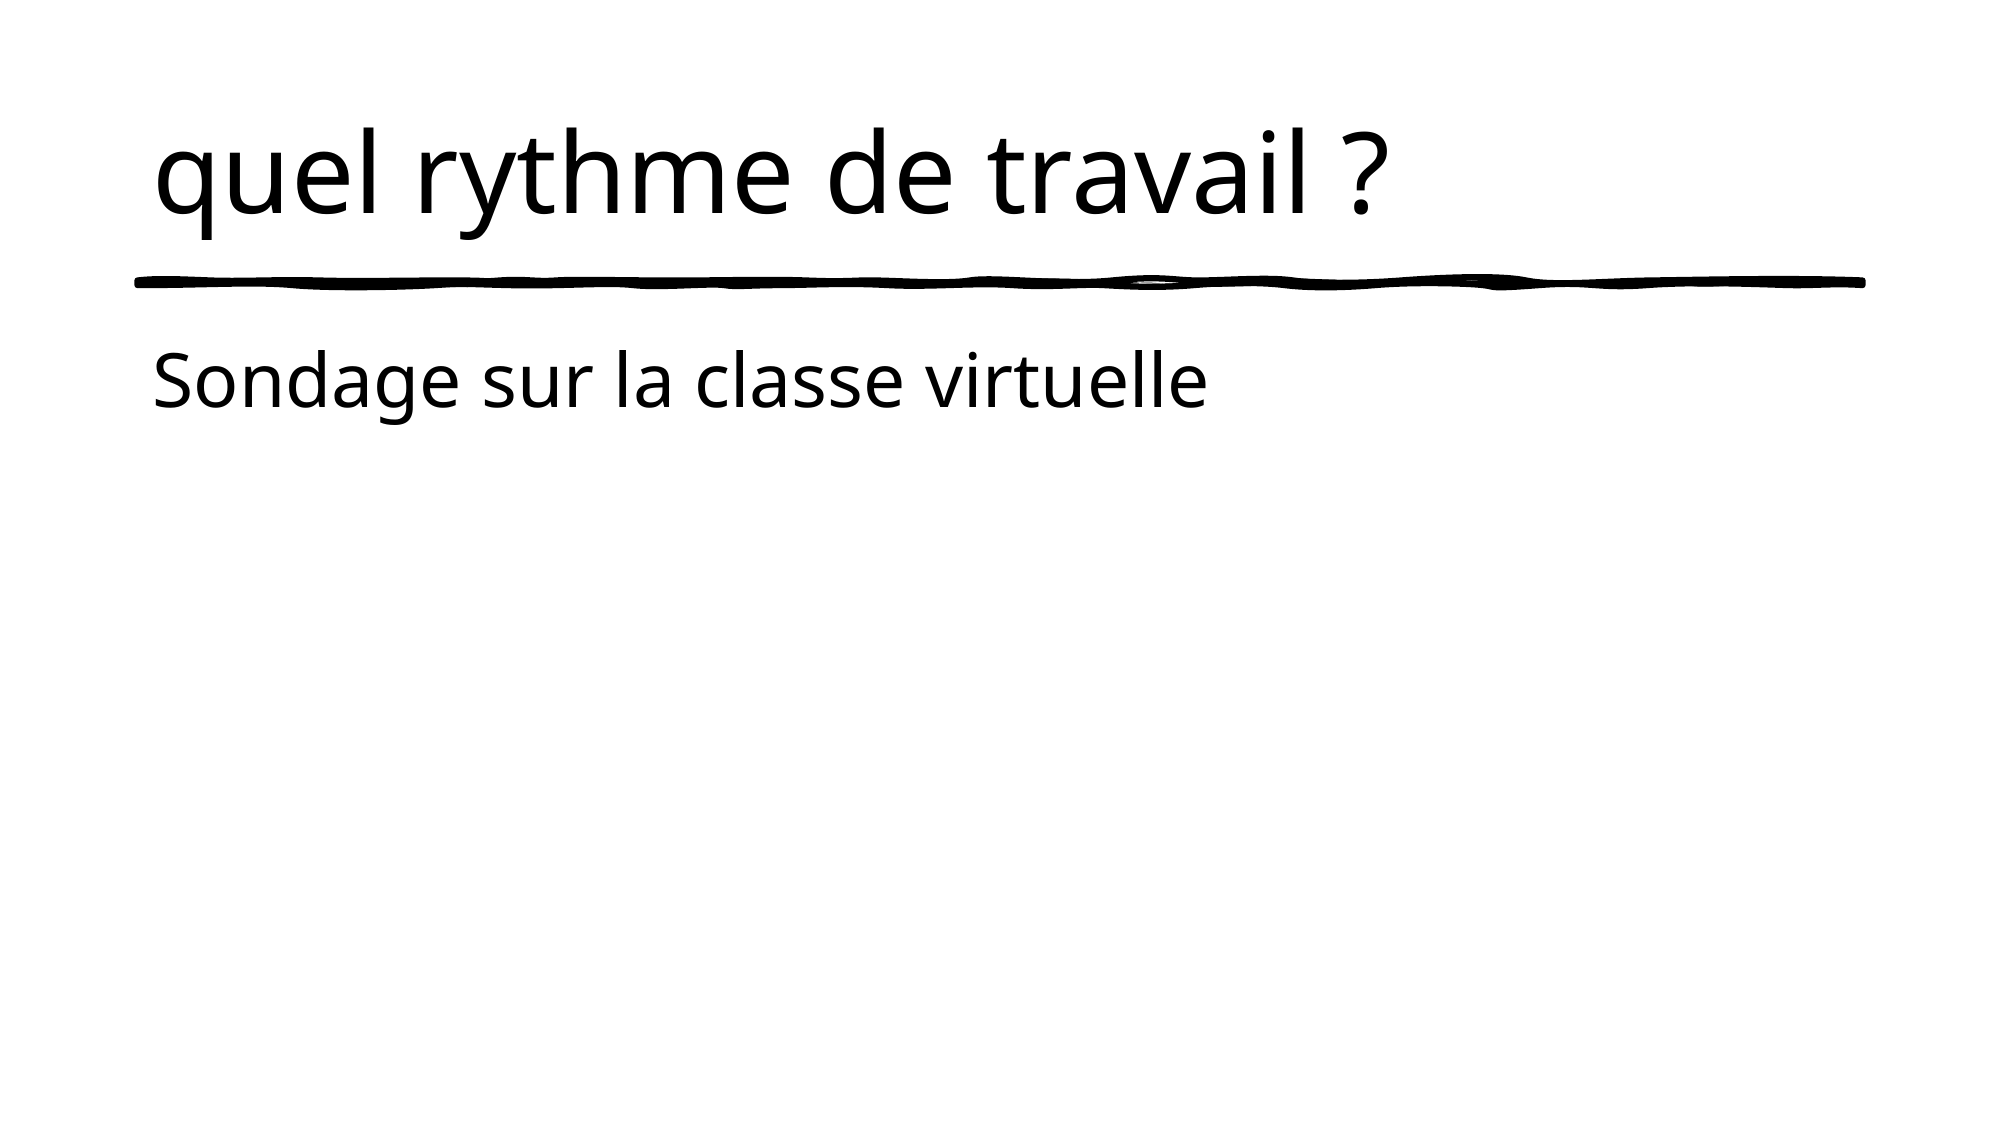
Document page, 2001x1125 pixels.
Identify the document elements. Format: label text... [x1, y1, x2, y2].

list Sondage sur la classe virtuelle [137, 316, 1863, 1014]
title quel rythme de travail ? [137, 59, 1863, 278]
